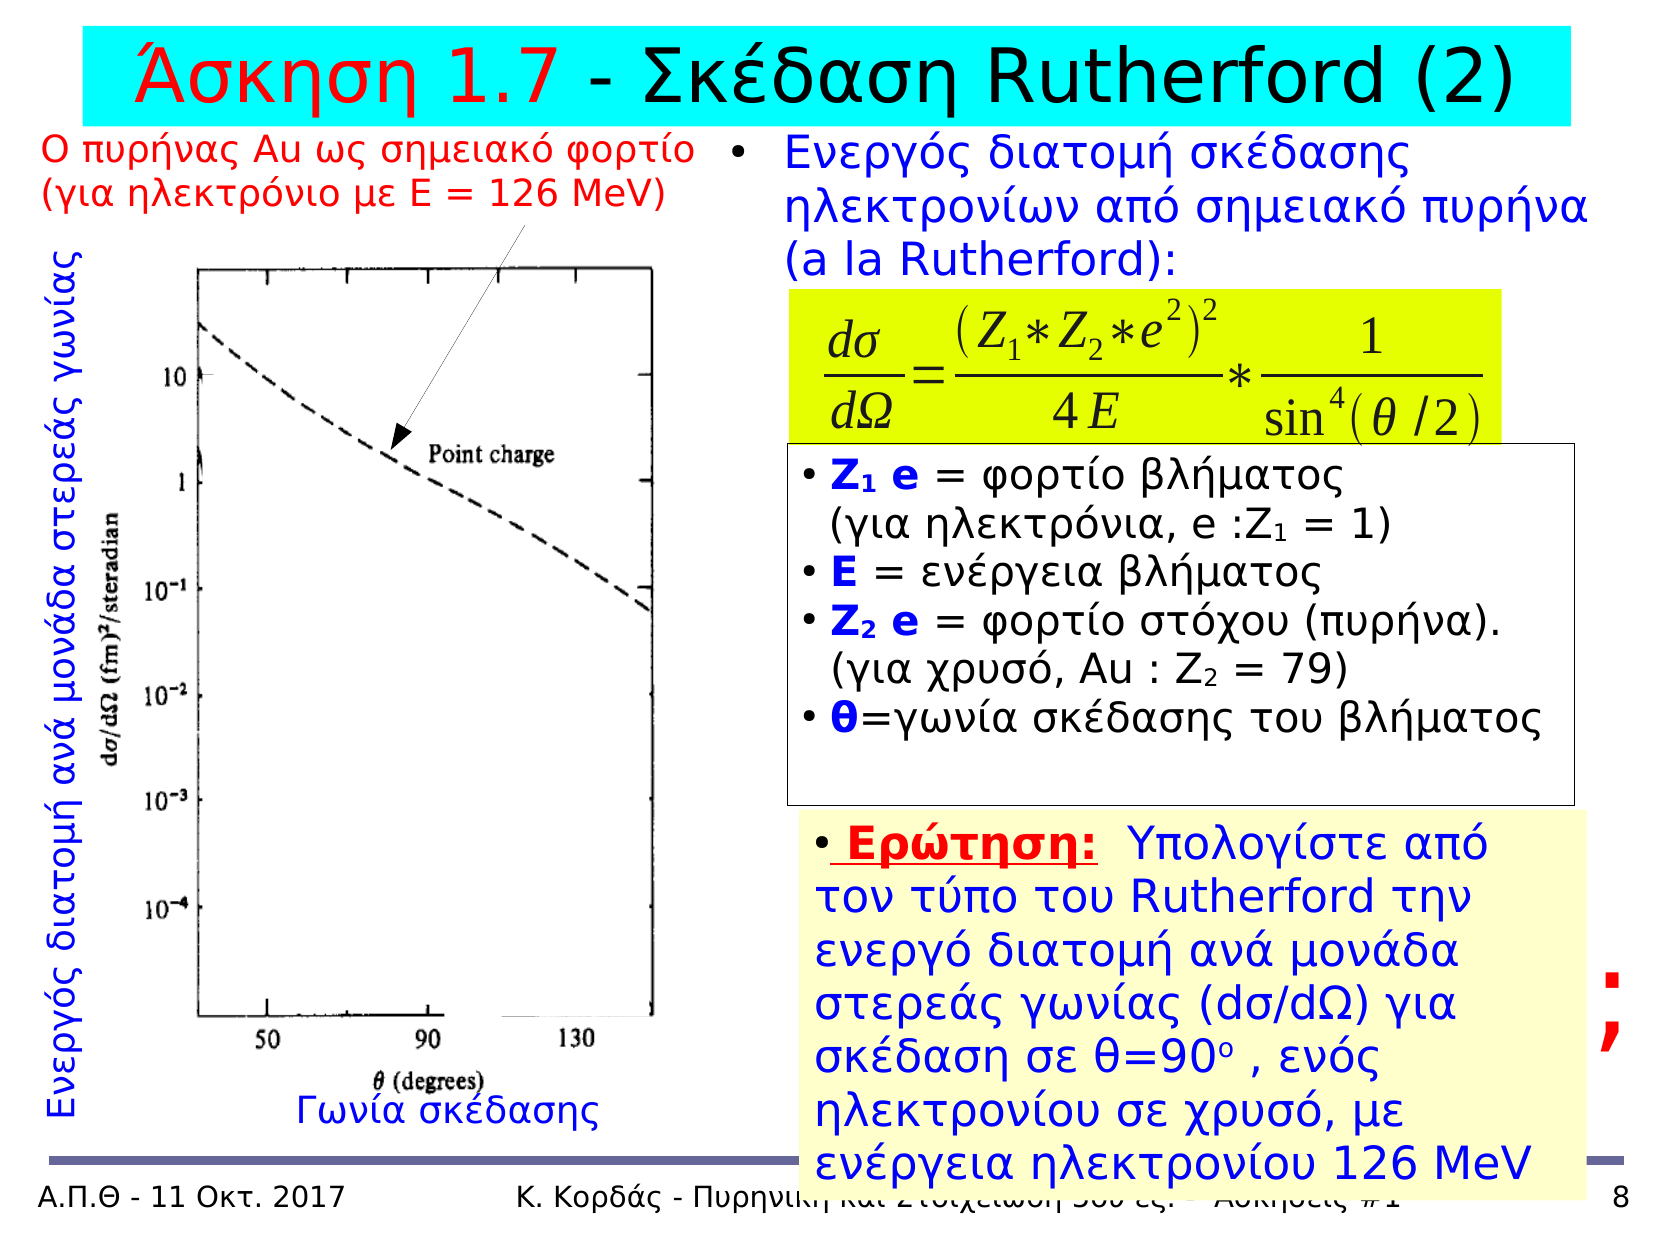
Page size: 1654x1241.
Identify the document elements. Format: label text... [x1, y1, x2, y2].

text_box Γωνία σκέδασης [280, 1081, 656, 1141]
text_box [202, 375, 650, 1023]
title Άσκηση 1.7 - Σκέδαση Rutherford (2) [82, 25, 1571, 126]
text_box Ο πυρήνας Au ως σημειακό φορτίο (για ηλεκτρόνιο με Ε = 126 MeV) [25, 120, 747, 224]
text_box Ζ1 e = φορτίο βλήματος (για ηλεκτρόνια, e :Z1 = 1) Ε = ενέργεια βλήματος Ζ2 e = φορτίο στόχου (πυρήνα). (για χρυσό, Au : Z2 = 79) θ=γωνία σκέδασης του βλήματος [787, 443, 1575, 806]
list Ενεργός διατομή σκέδασης ηλεκτρονίων από σημειακό πυρήνα (a la Rutherford): [712, 126, 1613, 1088]
text_box Ερώτηση: Υπολογίστε από τον τύπο του Rutherford την ενεργό διατομή ανά μονάδα στερεάς γωνίας (dσ/dΩ) για σκέδαση σε θ=90ο , ενός ηλεκτρονίου σε χρυσό, με ενέργεια ηλεκτρονίου 126 MeV [799, 809, 1587, 1201]
text_box ; [1577, 913, 1649, 1075]
text_box Ενεργός διατομή ανά μονάδα στερεάς γωνίας [32, 197, 92, 1136]
chart [807, 289, 1499, 443]
picture [92, 262, 673, 1099]
